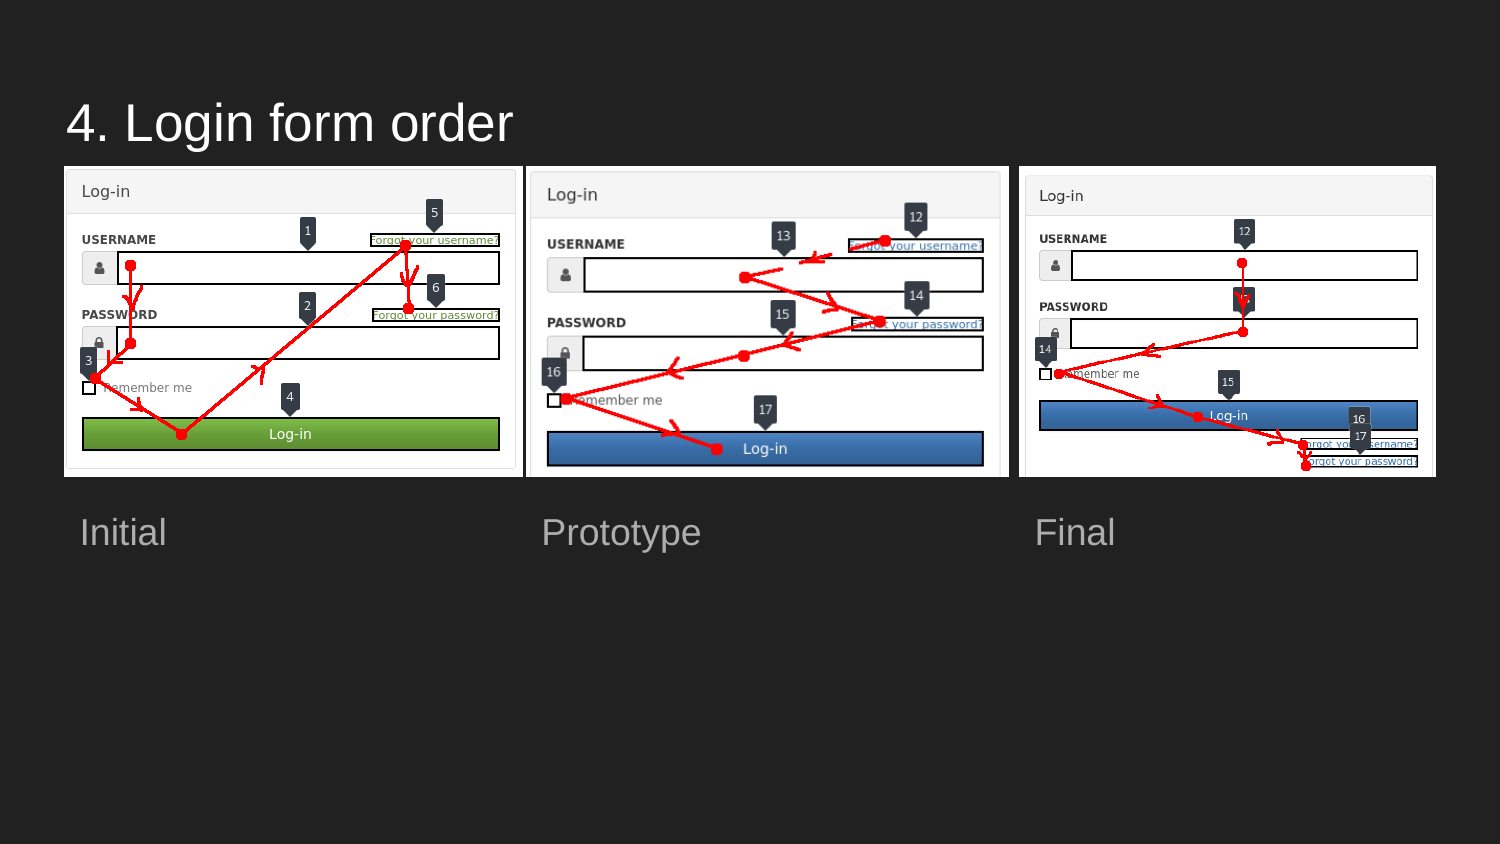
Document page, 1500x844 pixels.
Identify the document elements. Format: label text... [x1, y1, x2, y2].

title 4. Login form order [51, 72, 1449, 167]
text_box Prototype [526, 493, 984, 640]
picture [526, 166, 1009, 477]
text_box Final [1019, 493, 1478, 640]
text_box Initial [64, 493, 539, 666]
picture [64, 166, 523, 477]
picture [1019, 166, 1436, 477]
